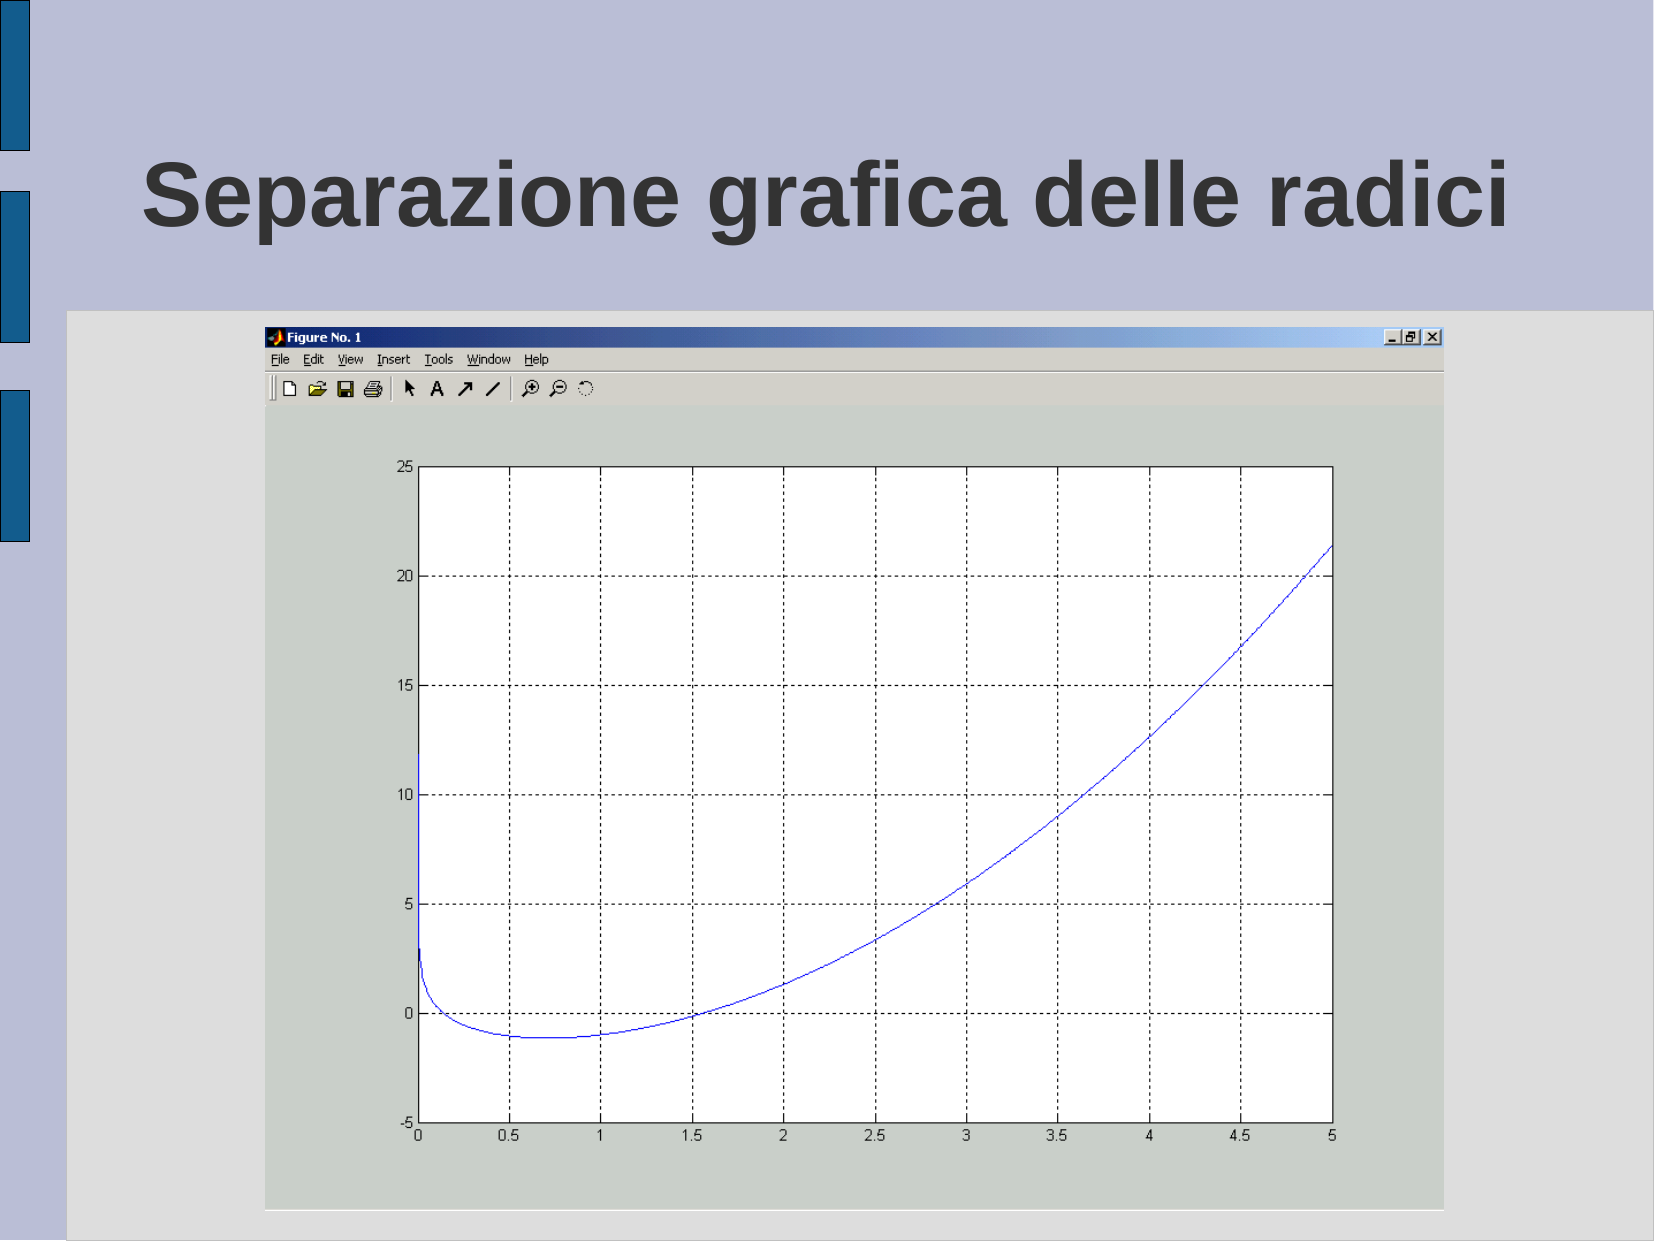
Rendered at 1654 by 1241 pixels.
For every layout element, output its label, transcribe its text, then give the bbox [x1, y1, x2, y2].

title Separazione grafica delle radici [121, 91, 1534, 299]
picture [265, 327, 1444, 1211]
